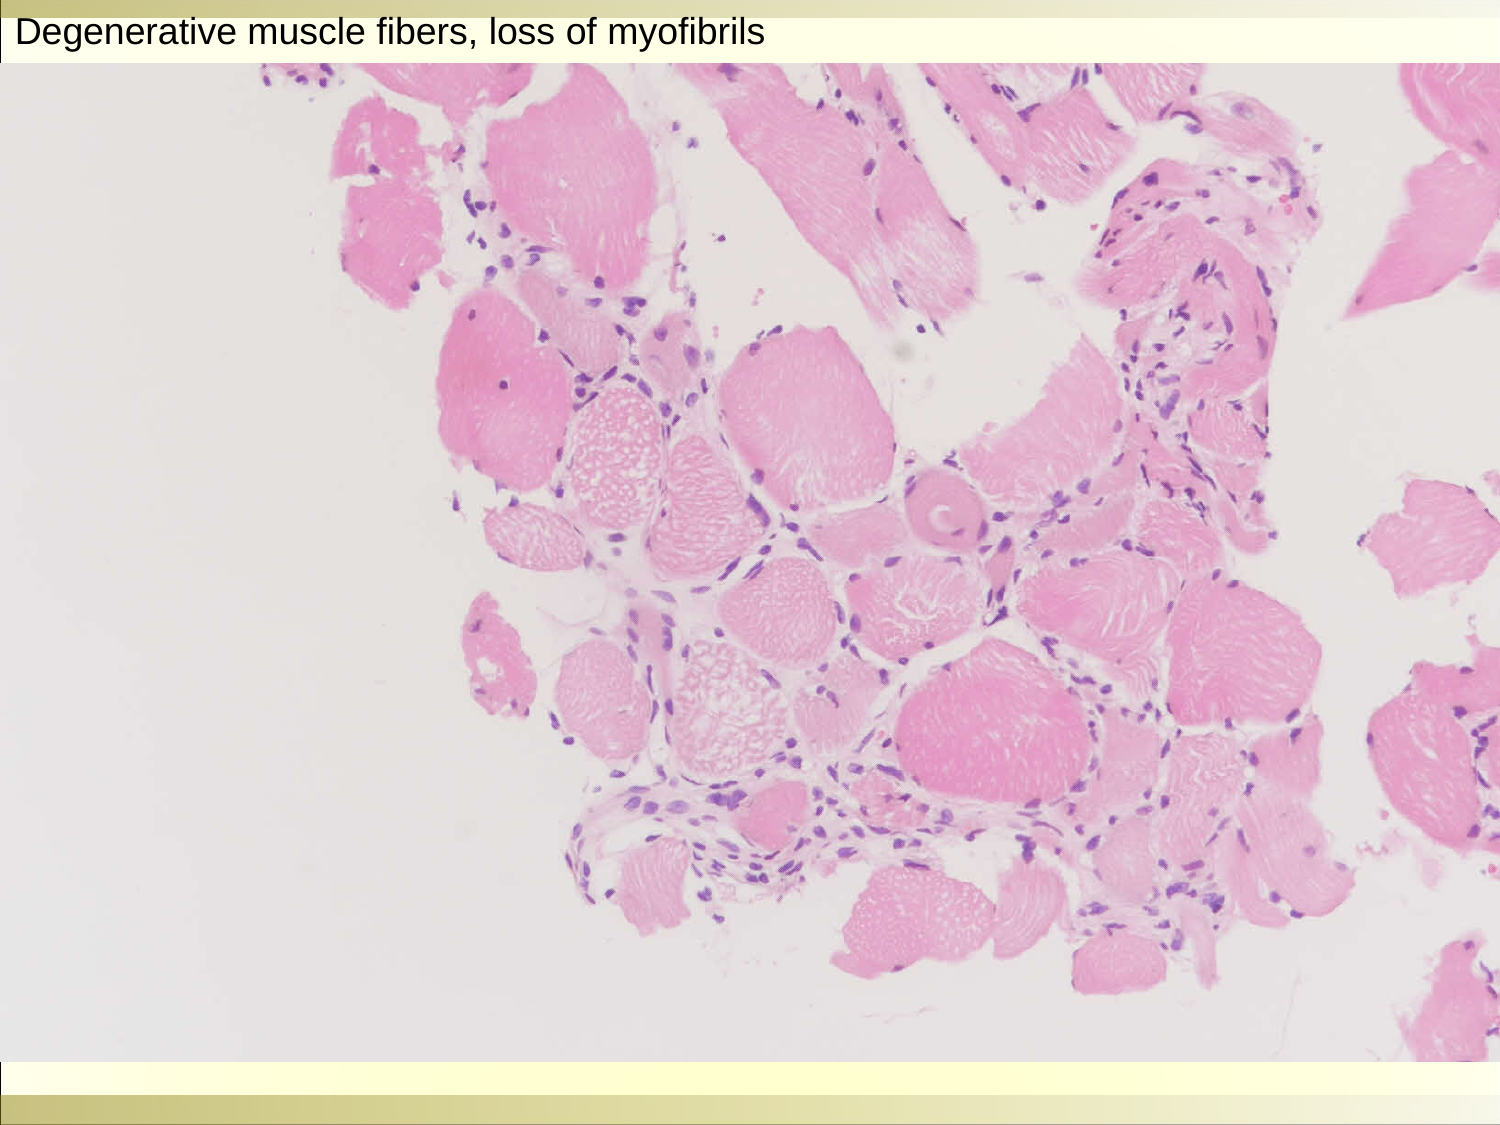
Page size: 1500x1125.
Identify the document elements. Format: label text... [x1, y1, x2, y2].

picture [0, 18, 1500, 1095]
text_box Degenerative muscle fibers, loss of myofibrils [0, 0, 1400, 60]
